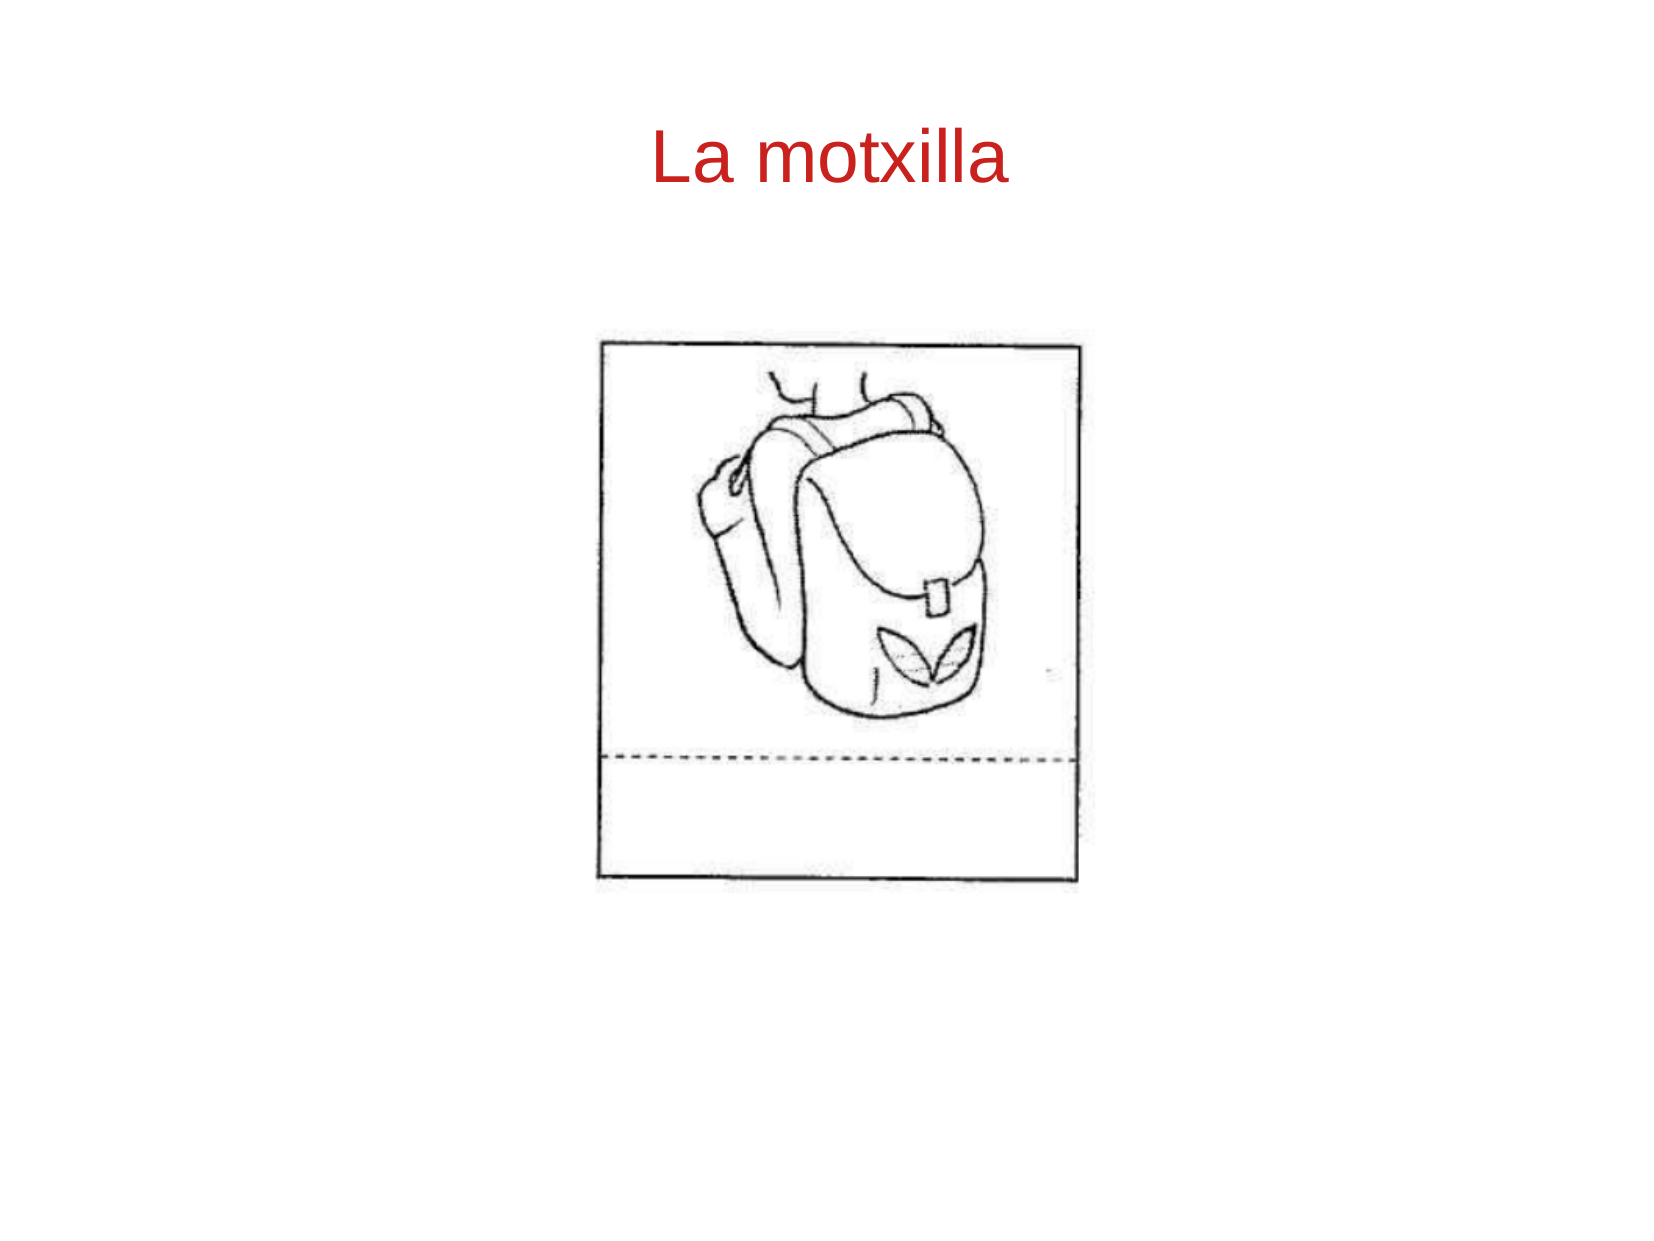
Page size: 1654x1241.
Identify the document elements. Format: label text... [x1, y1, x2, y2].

text_box La motxilla [289, 49, 1371, 257]
picture [572, 324, 1104, 925]
